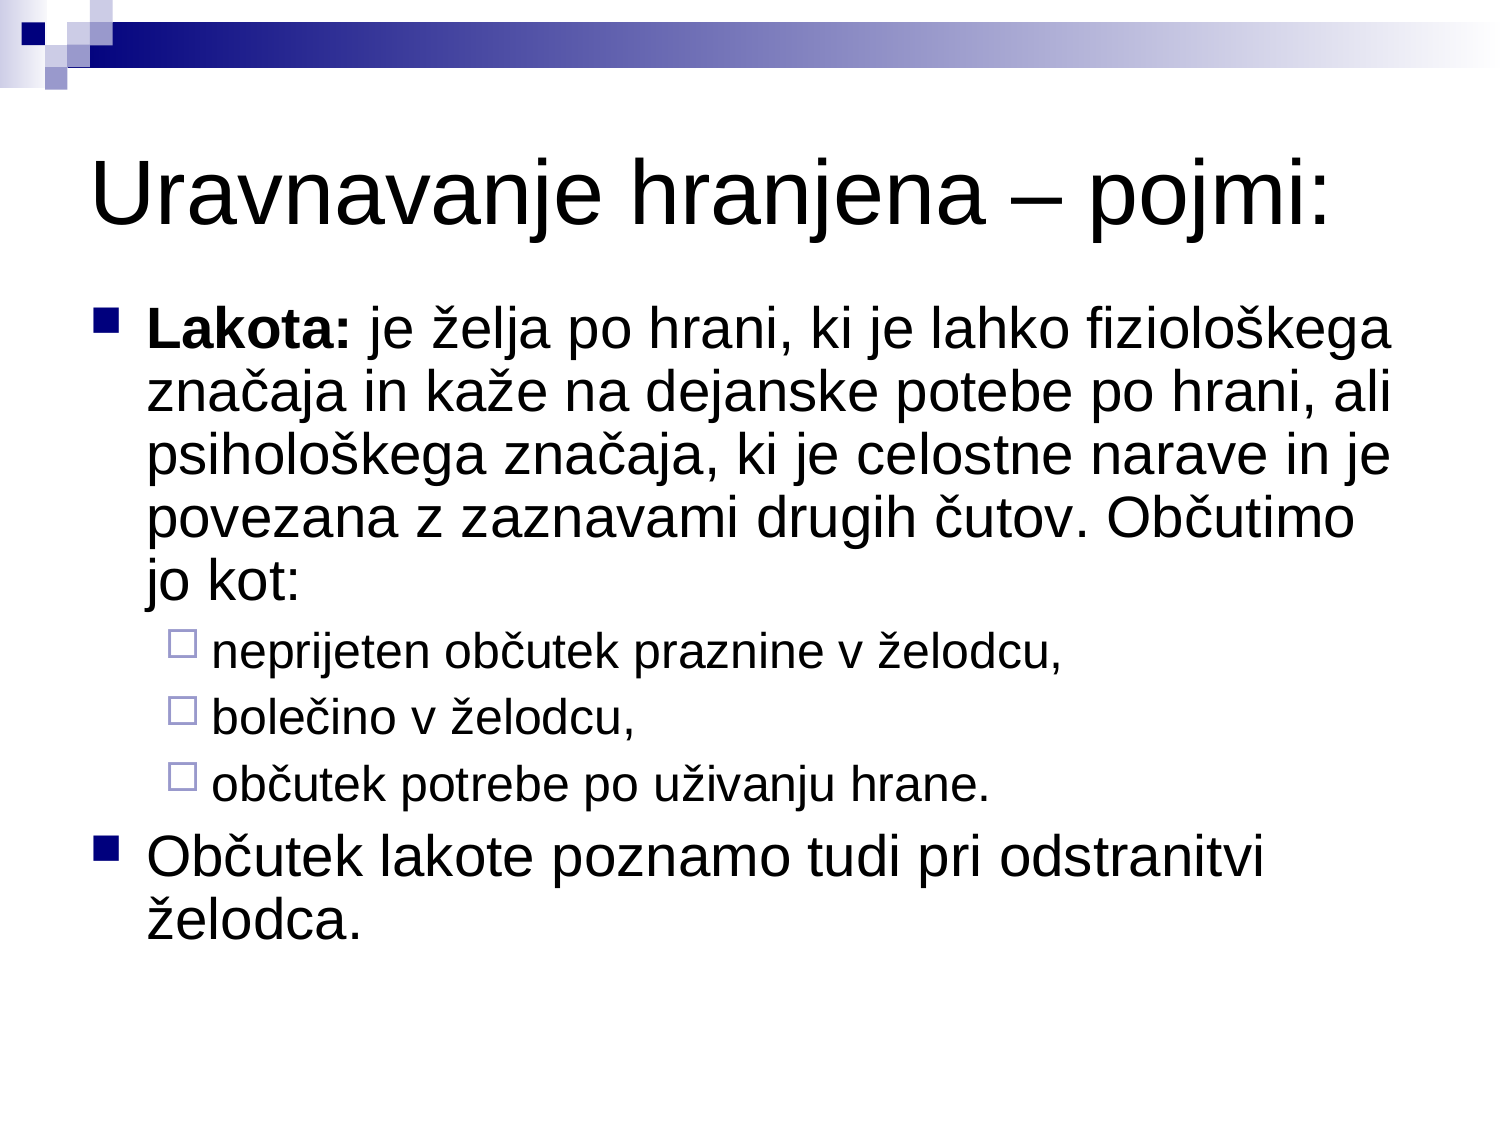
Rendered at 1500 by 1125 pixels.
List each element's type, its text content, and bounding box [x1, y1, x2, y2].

list Lakota: je želja po hrani, ki je lahko fiziološkega značaja in kaže na dejanske potebe po hrani, ali psihološkega značaja, ki je celostne narave in je povezana z zaznavami drugih čutov. Občutimo jo kot: neprijeten občutek praznine v želodcu, bolečino v želodcu, občutek potrebe po uživanju hrane. Občutek lakote poznamo tudi pri odstranitvi želodca. [75, 290, 1426, 963]
title Uravnavanje hranjena – pojmi: [75, 75, 1426, 290]
